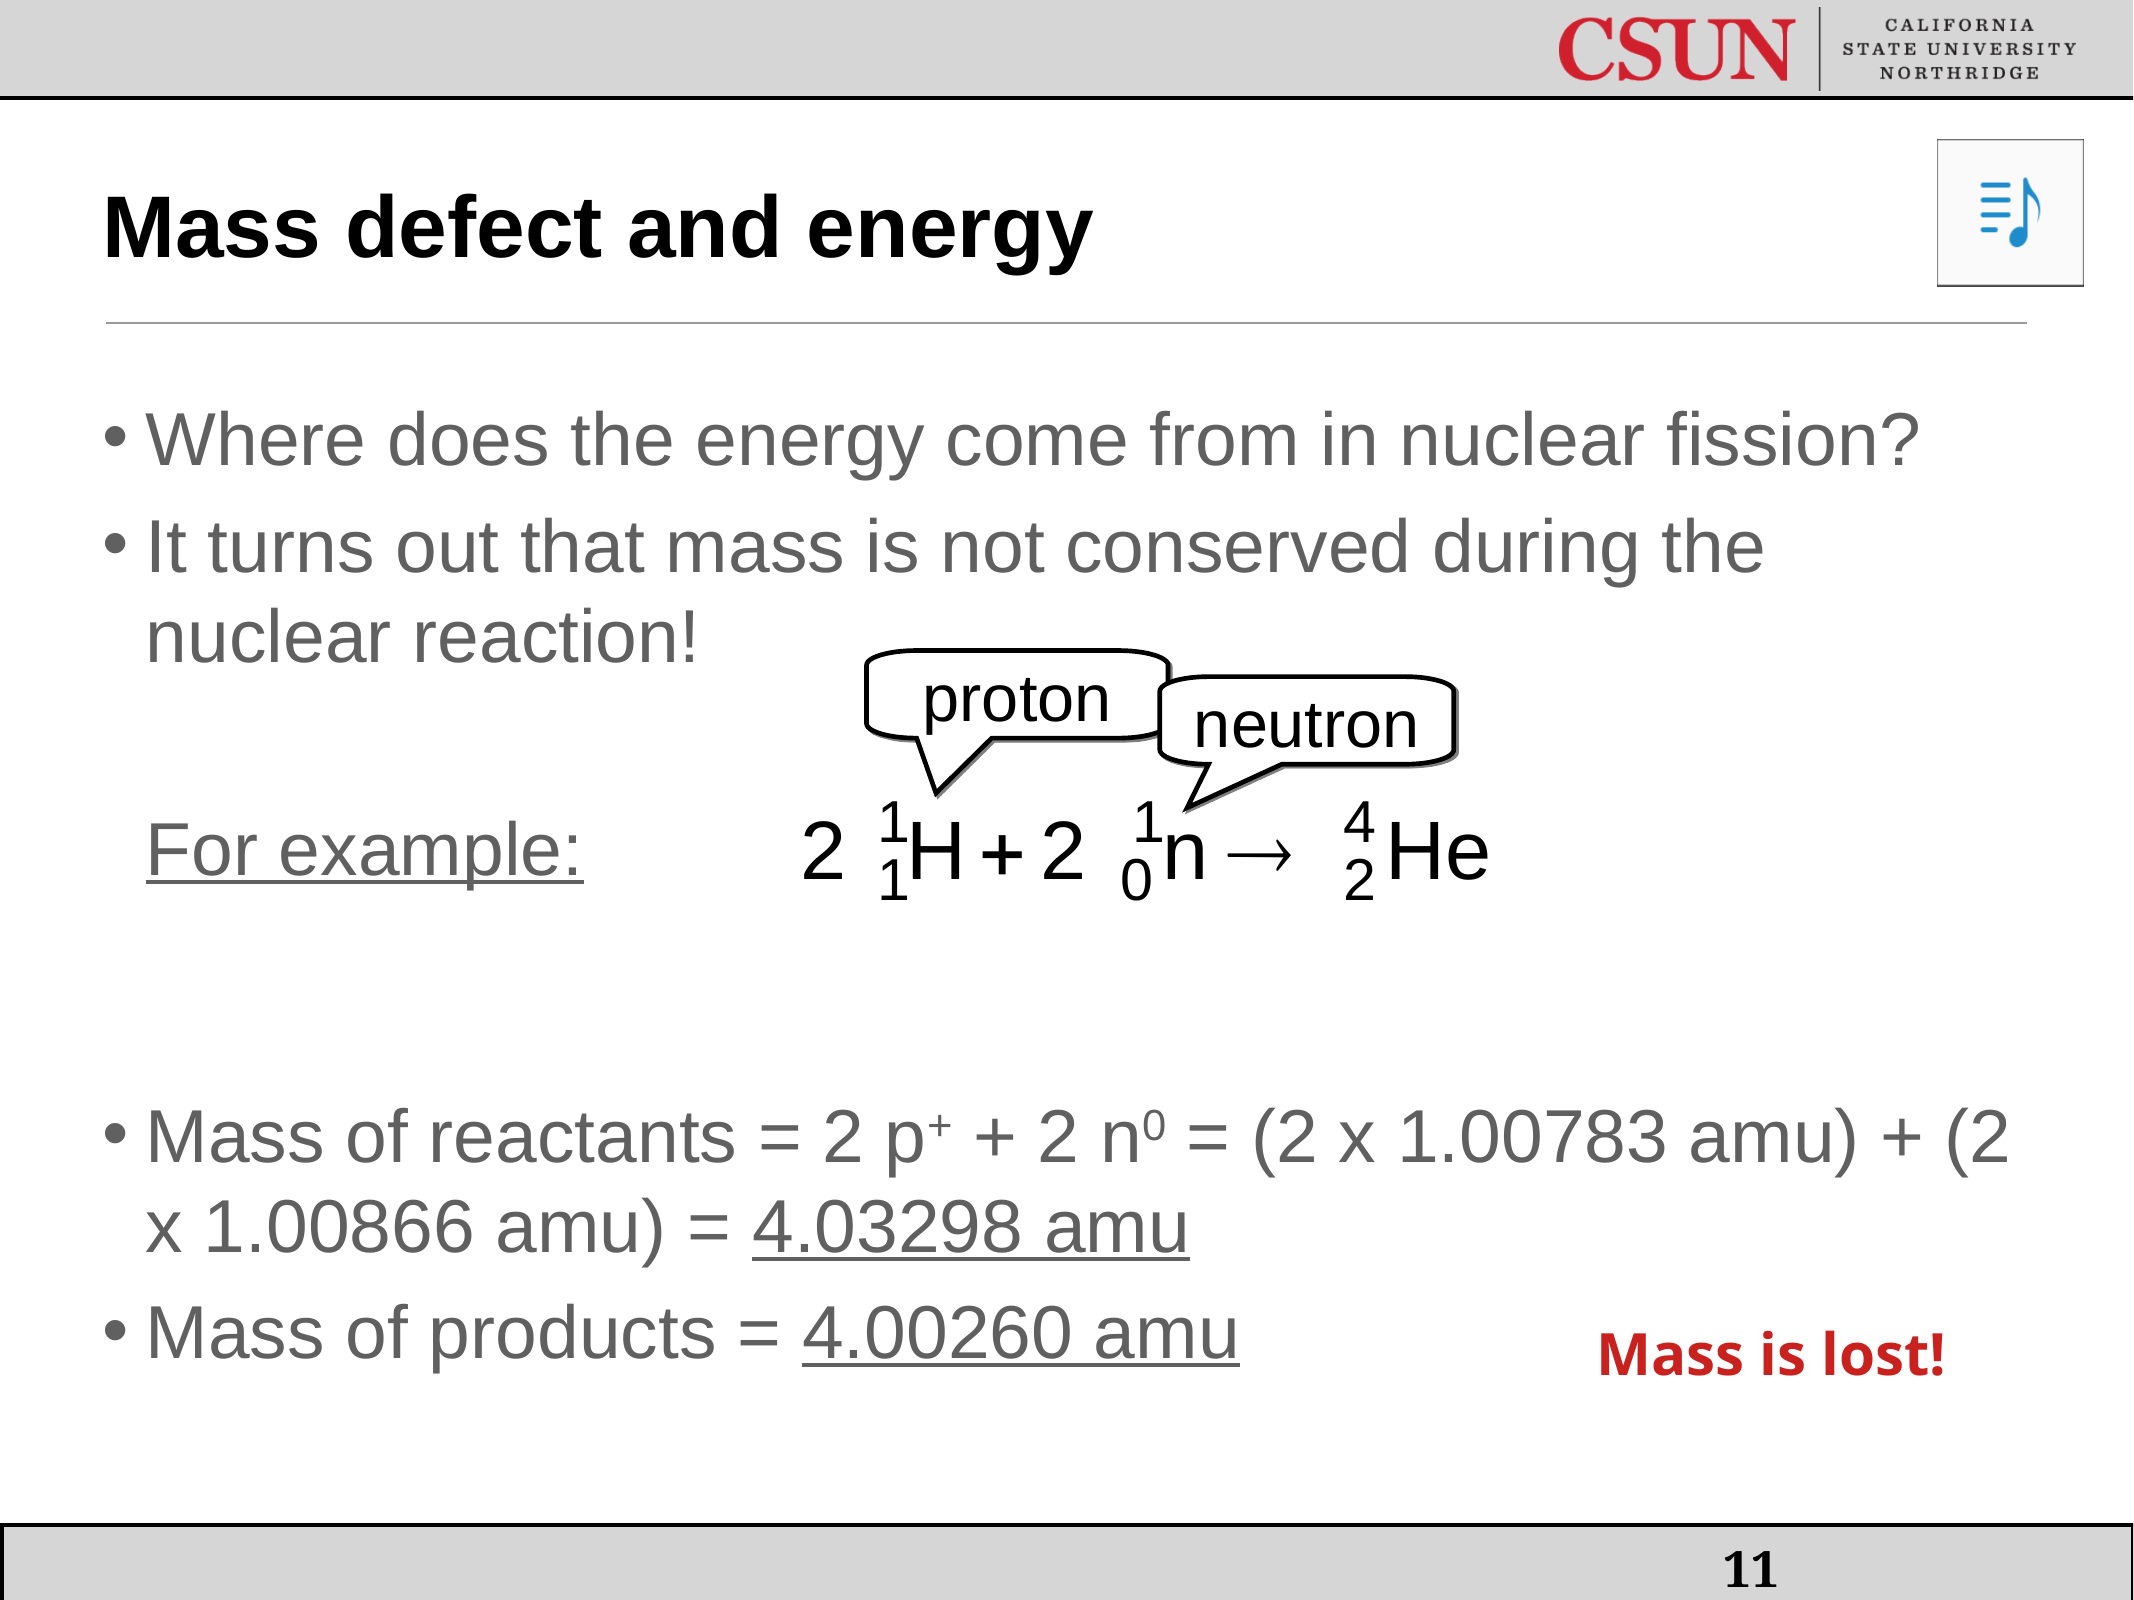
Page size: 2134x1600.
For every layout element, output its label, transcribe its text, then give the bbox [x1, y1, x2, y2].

picture [1559, 7, 2076, 91]
title Mass defect and energy [93, 104, 2040, 284]
chart [797, 794, 1490, 904]
text_box proton [866, 650, 1169, 794]
text_box neutron [1159, 676, 1454, 808]
text_box Mass is lost! [1581, 1310, 2023, 1396]
list Where does the energy come from in nuclear fission? It turns out that mass is not conserved during the nuclear reaction! For example: Mass of reactants = 2 p+ + 2 n0 = (2 x 1.00783 amu) + (2 x 1.00866 amu) = 4.03298 amu Mass of products = 4.00260 amu [93, 382, 2040, 1516]
text_box [1935, 137, 2086, 288]
